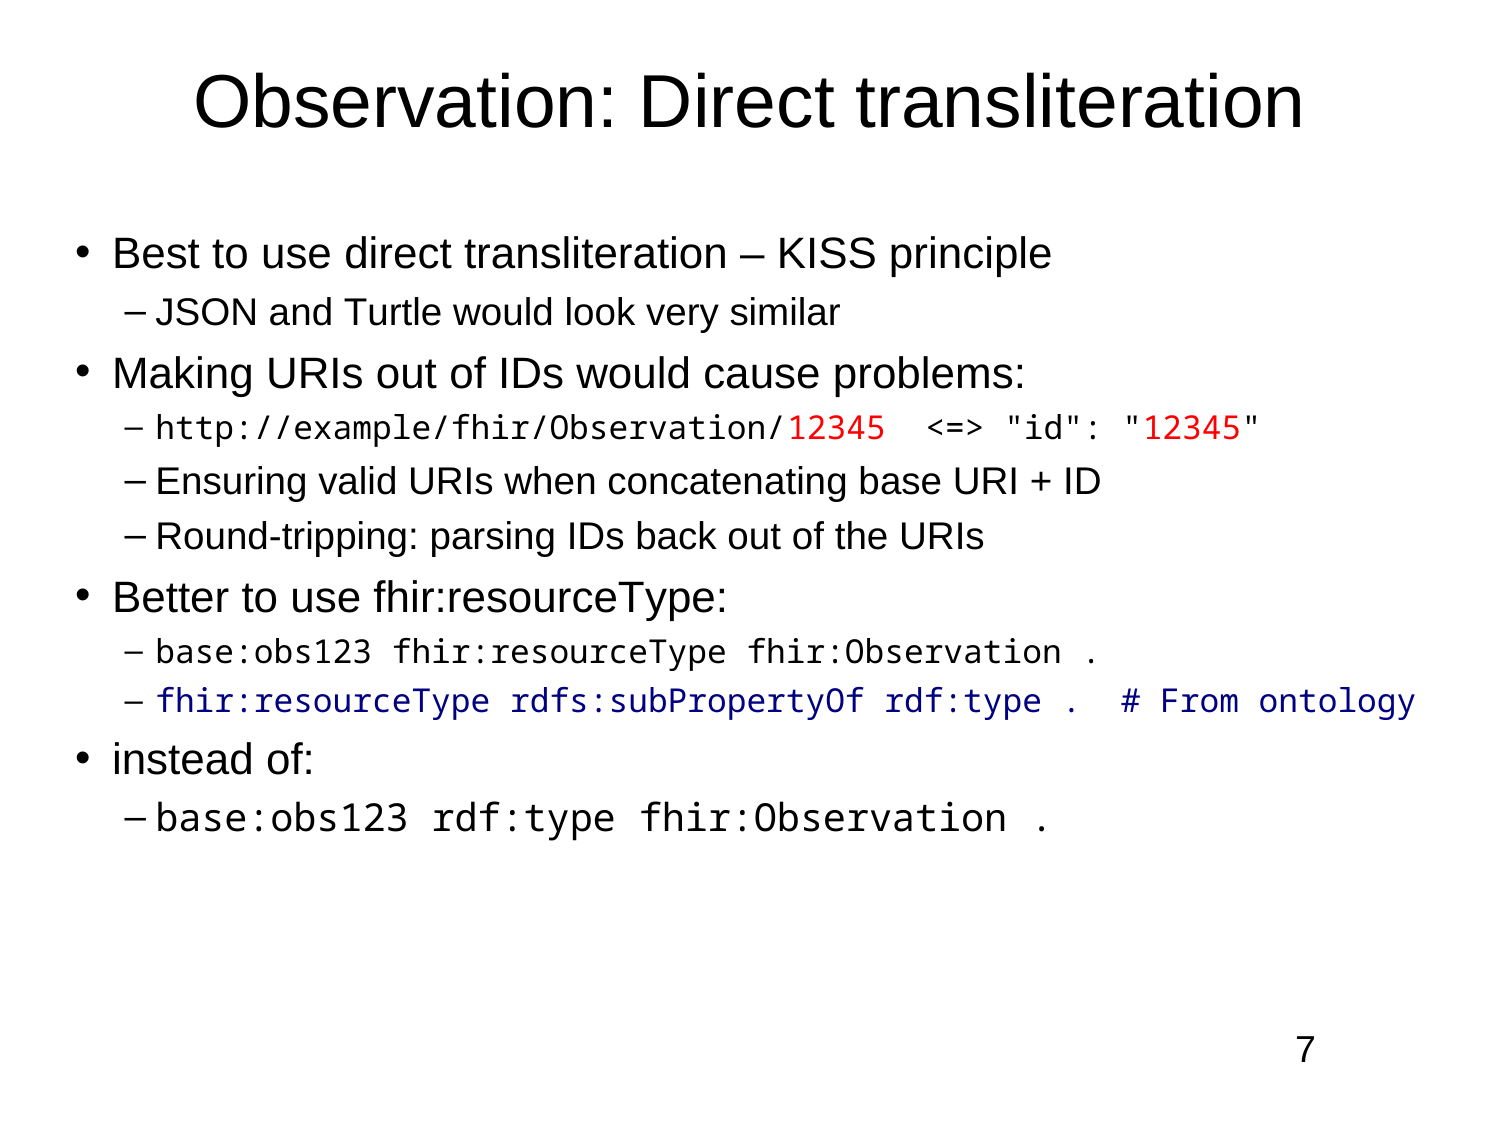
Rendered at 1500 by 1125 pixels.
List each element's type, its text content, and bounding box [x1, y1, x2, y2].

list Best to use direct transliteration – KISS principle JSON and Turtle would look very similar Making URIs out of IDs would cause problems: http://example/fhir/Observation/12345 <=> "id": "12345" Ensuring valid URIs when concatenating base URI + ID Round-tripping: parsing IDs back out of the URIs Better to use fhir:resourceType: base:obs123 fhir:resourceType fhir:Observation . fhir:resourceType rdfs:subPropertyOf rdf:type . # From ontology instead of: base:obs123 rdf:type fhir:Observation . [75, 224, 1426, 878]
title Observation: Direct transliteration [75, 3, 1425, 192]
